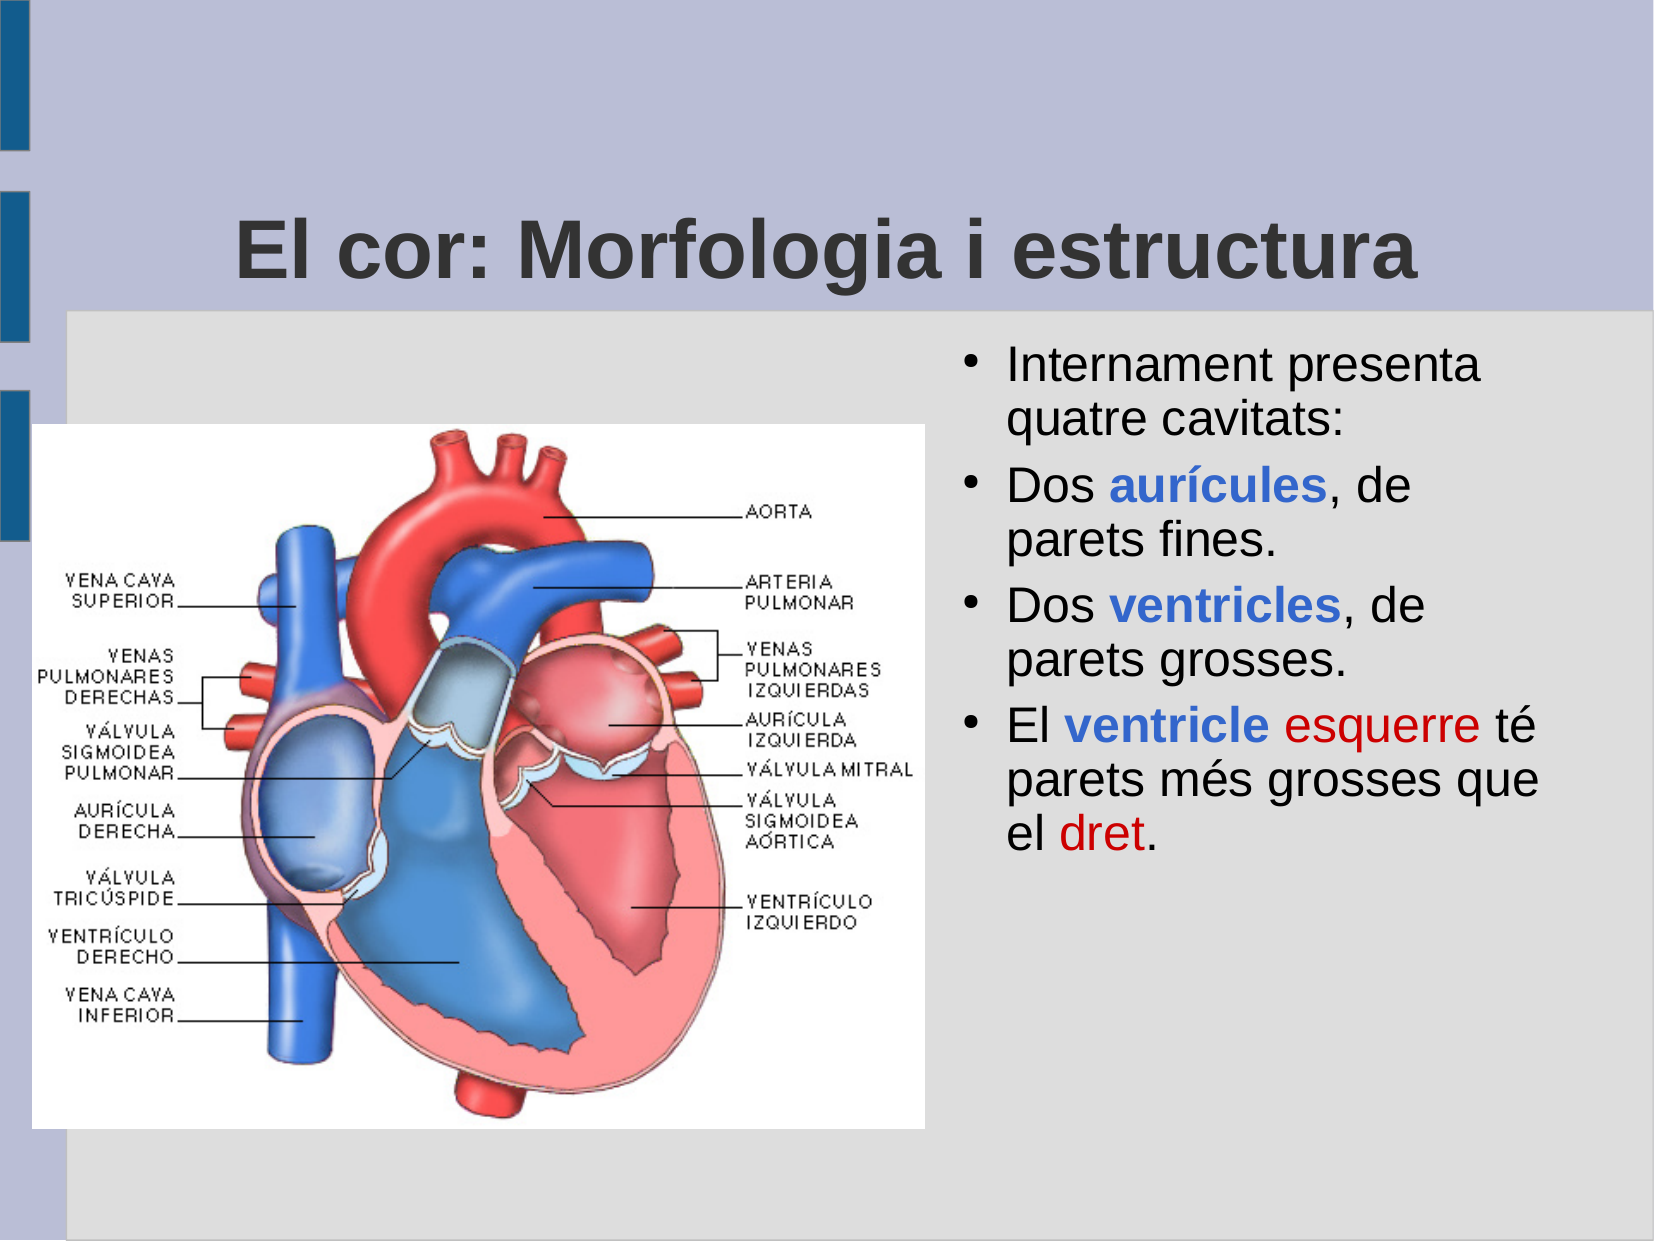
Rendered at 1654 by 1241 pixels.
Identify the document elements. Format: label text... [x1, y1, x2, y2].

list Internament presenta quatre cavitats: Dos aurícules, de parets fines. Dos ventricles, de parets grosses. El ventricle esquerre té parets més grosses que el dret. [917, 330, 1571, 1109]
picture [32, 424, 925, 1129]
title El cor: Morfologia i estructura [82, 96, 1571, 304]
